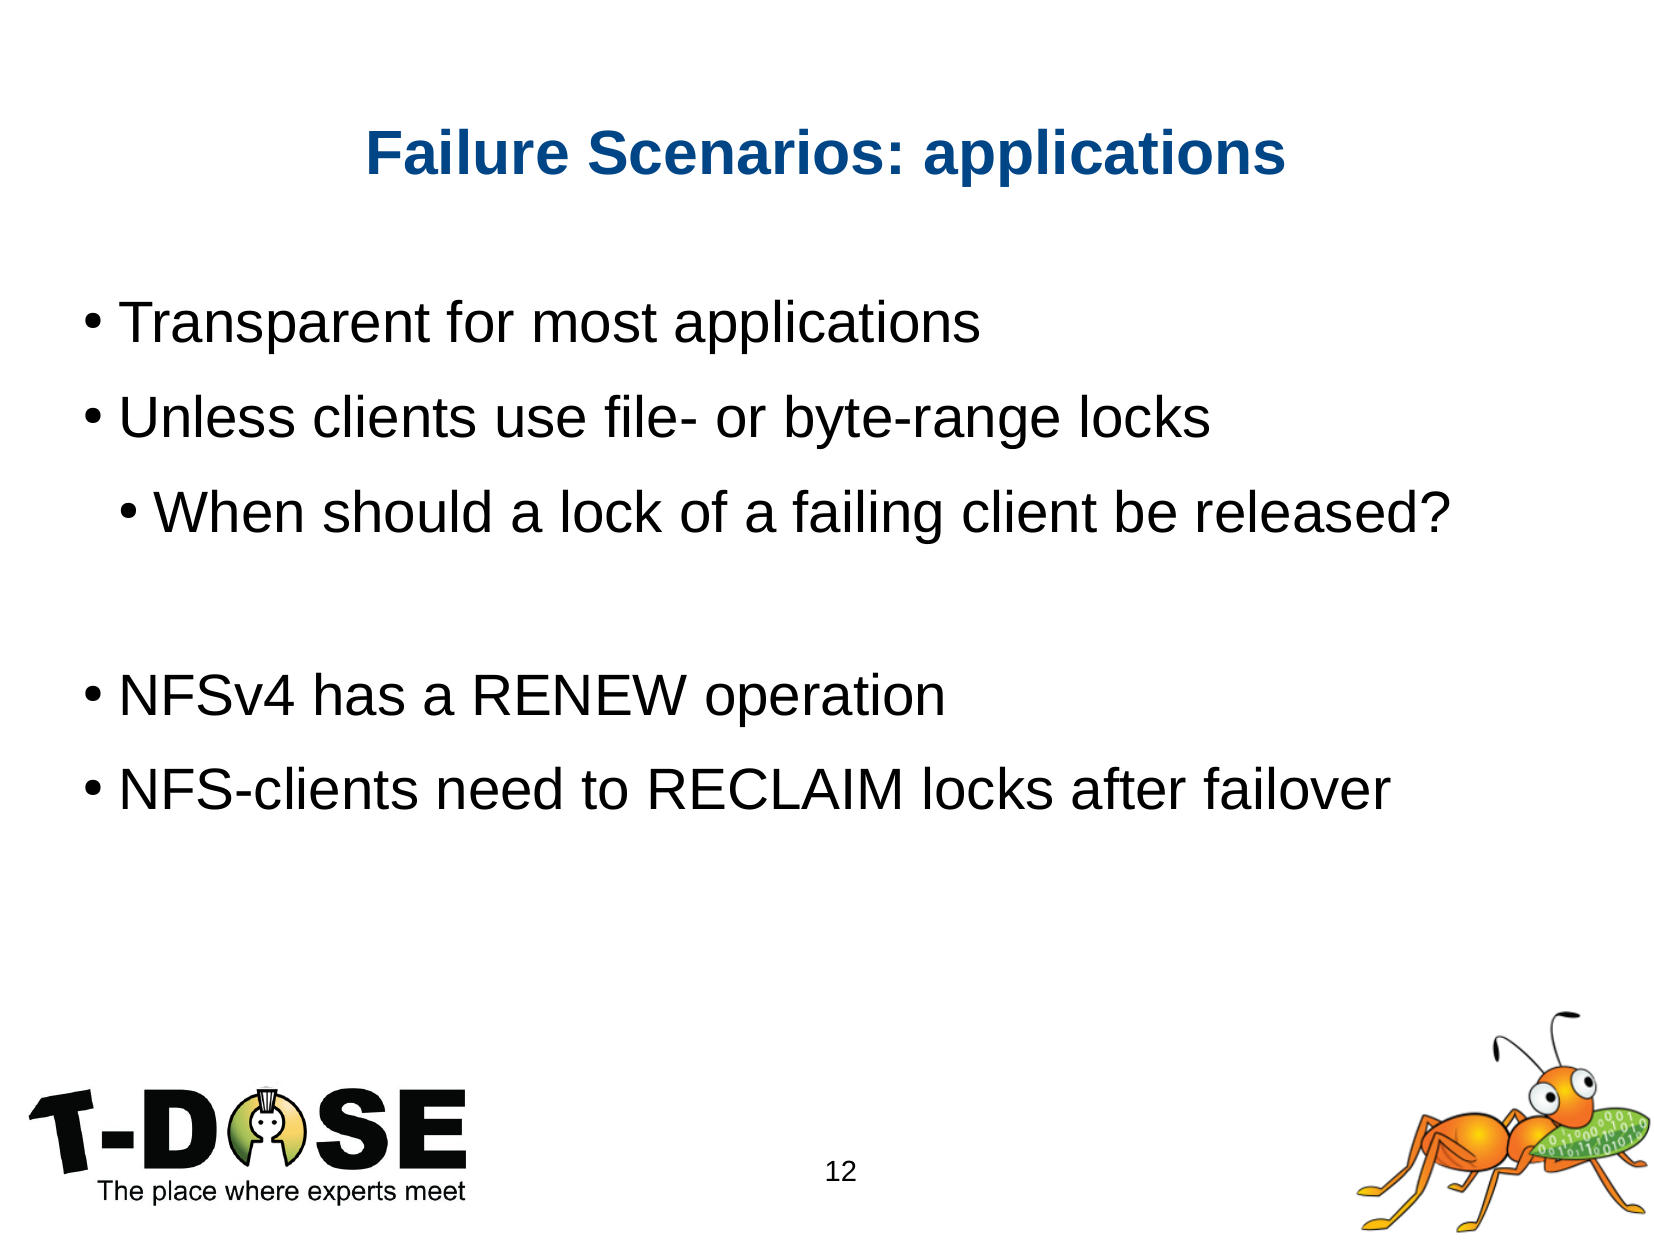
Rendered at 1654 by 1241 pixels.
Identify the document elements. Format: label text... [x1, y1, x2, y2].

picture [1353, 1009, 1654, 1235]
list Transparent for most applications Unless clients use file- or byte-range locks When should a lock of a failing client be released? NFSv4 has a RENEW operation NFS-clients need to RECLAIM locks after failover [82, 290, 1571, 1010]
picture [23, 1066, 481, 1214]
title Failure Scenarios: applications [82, 49, 1571, 257]
